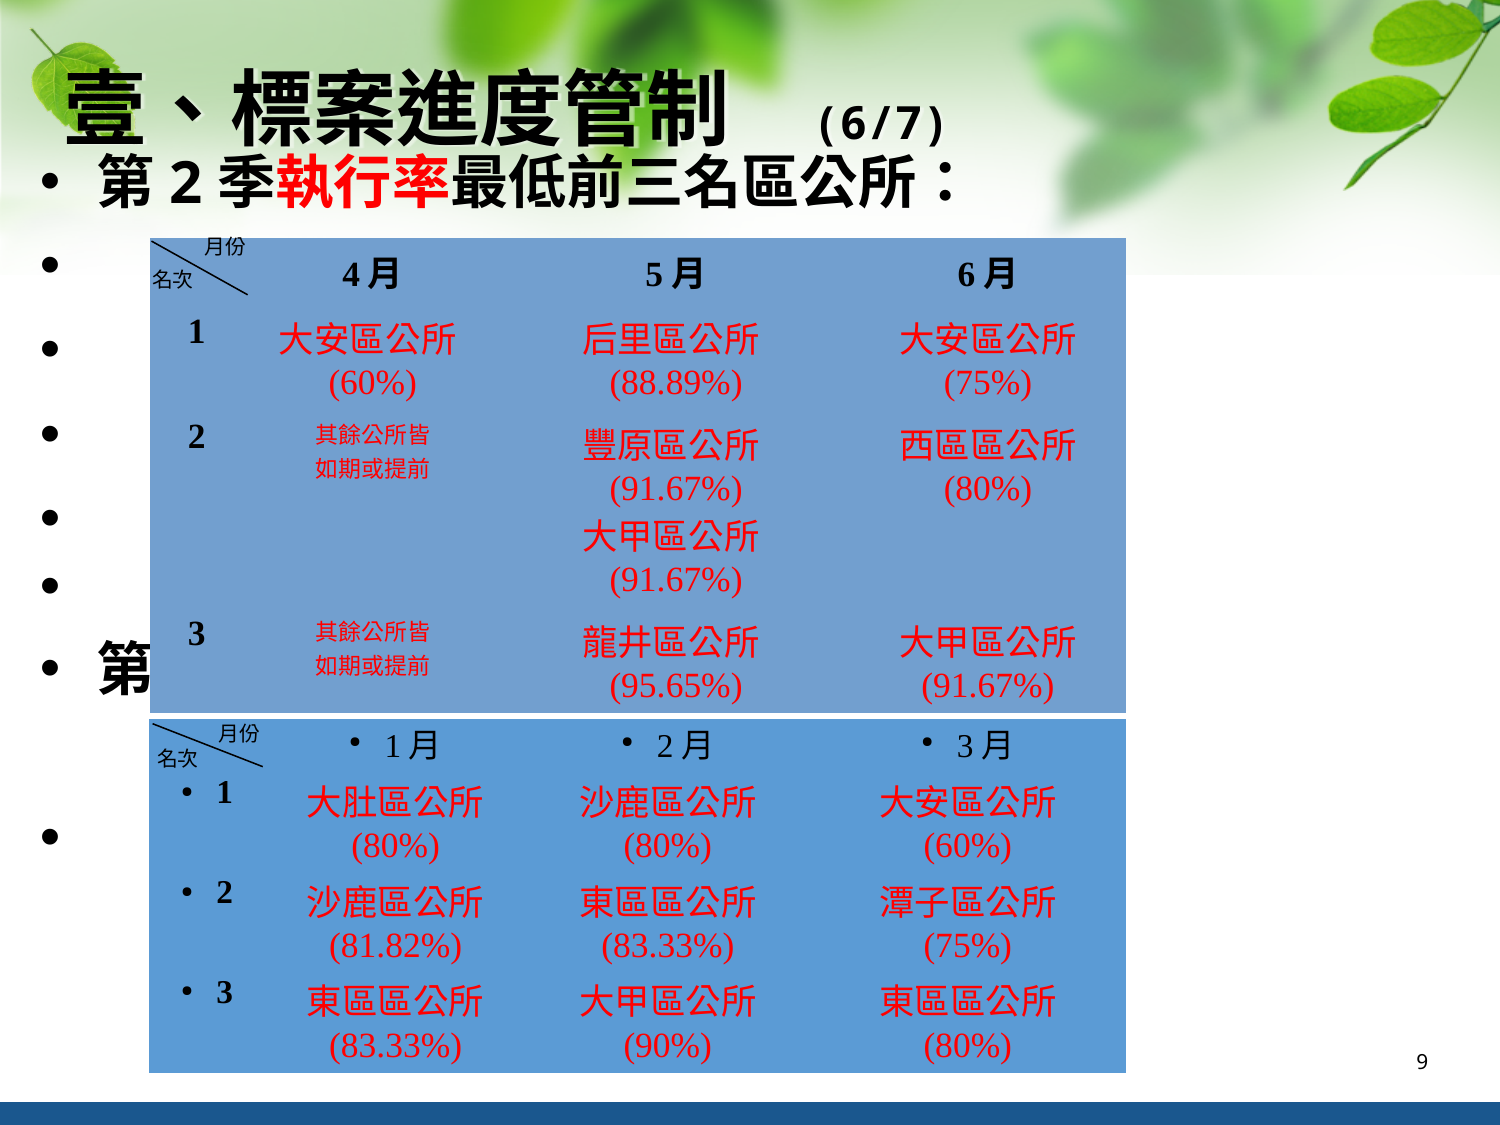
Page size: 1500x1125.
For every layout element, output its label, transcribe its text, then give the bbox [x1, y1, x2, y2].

table_cell 3 [149, 974, 266, 1073]
table_cell 大安區公所(60%) [244, 304, 502, 410]
table_cell 其餘公所皆 如期或提前 [244, 607, 502, 713]
table_header [150, 238, 190, 258]
table_cell 大安區公所 (60%) [810, 774, 1126, 874]
table_cell 潭子區公所 (75%) [810, 874, 1126, 974]
table_header [241, 754, 266, 774]
table_cell 1 [150, 304, 244, 410]
table_header 2月 [526, 719, 810, 774]
table_cell 3 [150, 607, 244, 713]
table_header 5月 [502, 238, 850, 304]
table_header [149, 719, 203, 737]
table_header 6月 [850, 238, 1126, 304]
table_cell 東區區公所 (83.33%) [266, 974, 526, 1073]
table_cell 大安區公所 (75%) [850, 304, 1126, 410]
table_cell 豐原區公所(91.67%) 大甲區公所(91.67%) [502, 410, 850, 607]
table_cell 龍井區公所(95.65%) [502, 607, 850, 713]
table_cell 后里區公所(88.89%) [502, 304, 850, 410]
table_header [150, 288, 244, 304]
table_cell 大肚區公所 (80%) [266, 774, 526, 874]
text_box 名次 [142, 737, 241, 779]
table_cell 2 [150, 410, 244, 607]
table_header 4月 [244, 238, 502, 304]
title 壹、標案進度管制 (6/7) [48, 43, 1125, 170]
table_header 1月 [266, 719, 526, 774]
table_cell 1 [149, 774, 266, 874]
text_box 月份 [190, 226, 274, 267]
table_header 3月 [810, 719, 1126, 774]
table_cell 2 [149, 874, 266, 974]
table_cell 沙鹿區公所 (81.82%) [266, 874, 526, 974]
table_cell 大甲區公所 (90%) [526, 974, 810, 1073]
table_cell 西區區公所 (80%) [850, 410, 1126, 607]
table_header [232, 267, 244, 291]
table_cell 東區區公所 (83.33%) [526, 874, 810, 974]
table_cell 大甲區公所 (91.67%) [850, 607, 1126, 713]
table_cell 其餘公所皆 如期或提前 [244, 410, 502, 607]
text_box [1401, 1041, 1489, 1082]
table_cell 東區區公所 (80%) [810, 974, 1126, 1073]
text_box 月份 [203, 712, 291, 754]
list 第2季執行率最低前三名區公所： 第1季執行率最低前三名區公所： [24, 137, 1327, 839]
table_cell 沙鹿區公所 (80%) [526, 774, 810, 874]
text_box 名次 [137, 258, 232, 300]
